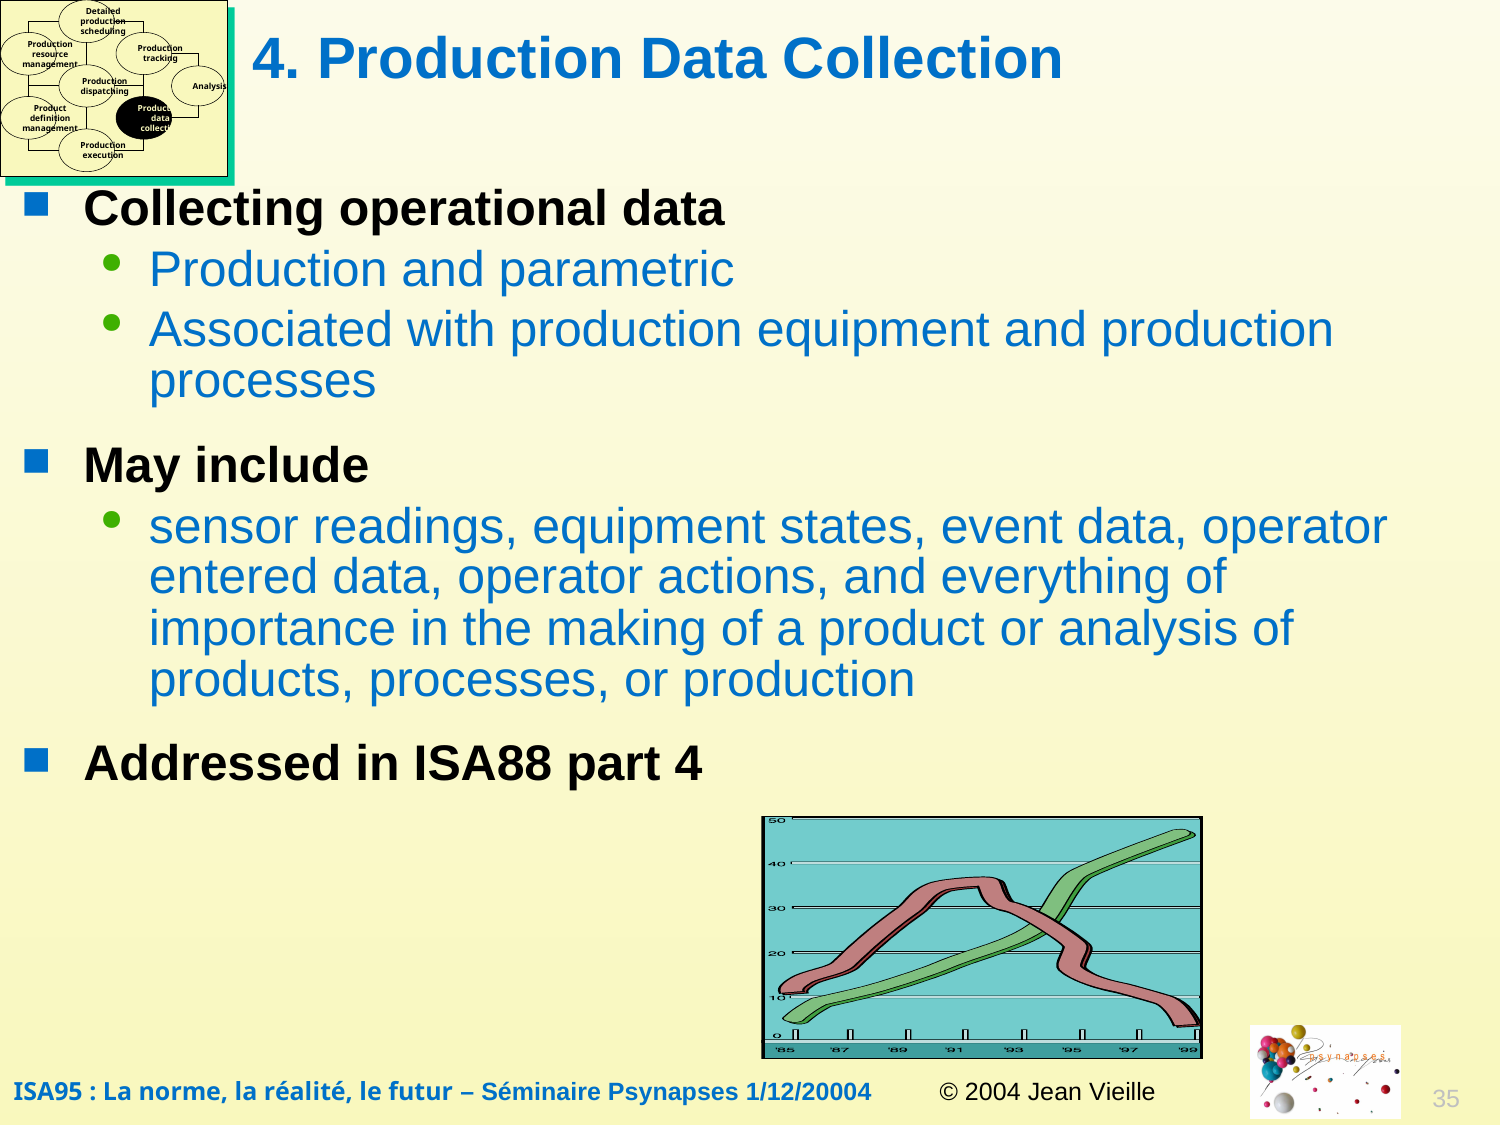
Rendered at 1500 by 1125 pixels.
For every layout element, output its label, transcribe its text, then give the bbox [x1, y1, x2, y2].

title 4. Production Data Collection [237, 12, 1400, 151]
text_box Production execution [58, 128, 115, 172]
text_box [0, 0, 78, 50]
picture [761, 816, 1203, 1060]
text_box [0, 58, 28, 114]
text_box Analysis [171, 65, 225, 106]
text_box [87, 22, 143, 85]
picture [1250, 1026, 1401, 1119]
text_box [144, 54, 198, 117]
text_box Production resource management [0, 32, 57, 76]
text_box [29, 22, 86, 85]
text_box [87, 86, 143, 150]
list Collecting operational data Production and parametric Associated with production equipment and production processes May include sensor readings, equipment states, event data, operator entered data, operator actions, and everything of importance in the making of a product or analysis of products, processes, or production Addressed in ISA88 part 4 [12, 174, 1476, 1026]
text_box Production data collection [116, 96, 172, 140]
text_box [0, 0, 228, 177]
text_box [29, 86, 86, 150]
text_box Production dispatching [58, 64, 115, 108]
text_box Production tracking [116, 32, 172, 75]
text_box Detailed production scheduling [58, 0, 115, 43]
text_box Product definition management [0, 96, 57, 140]
